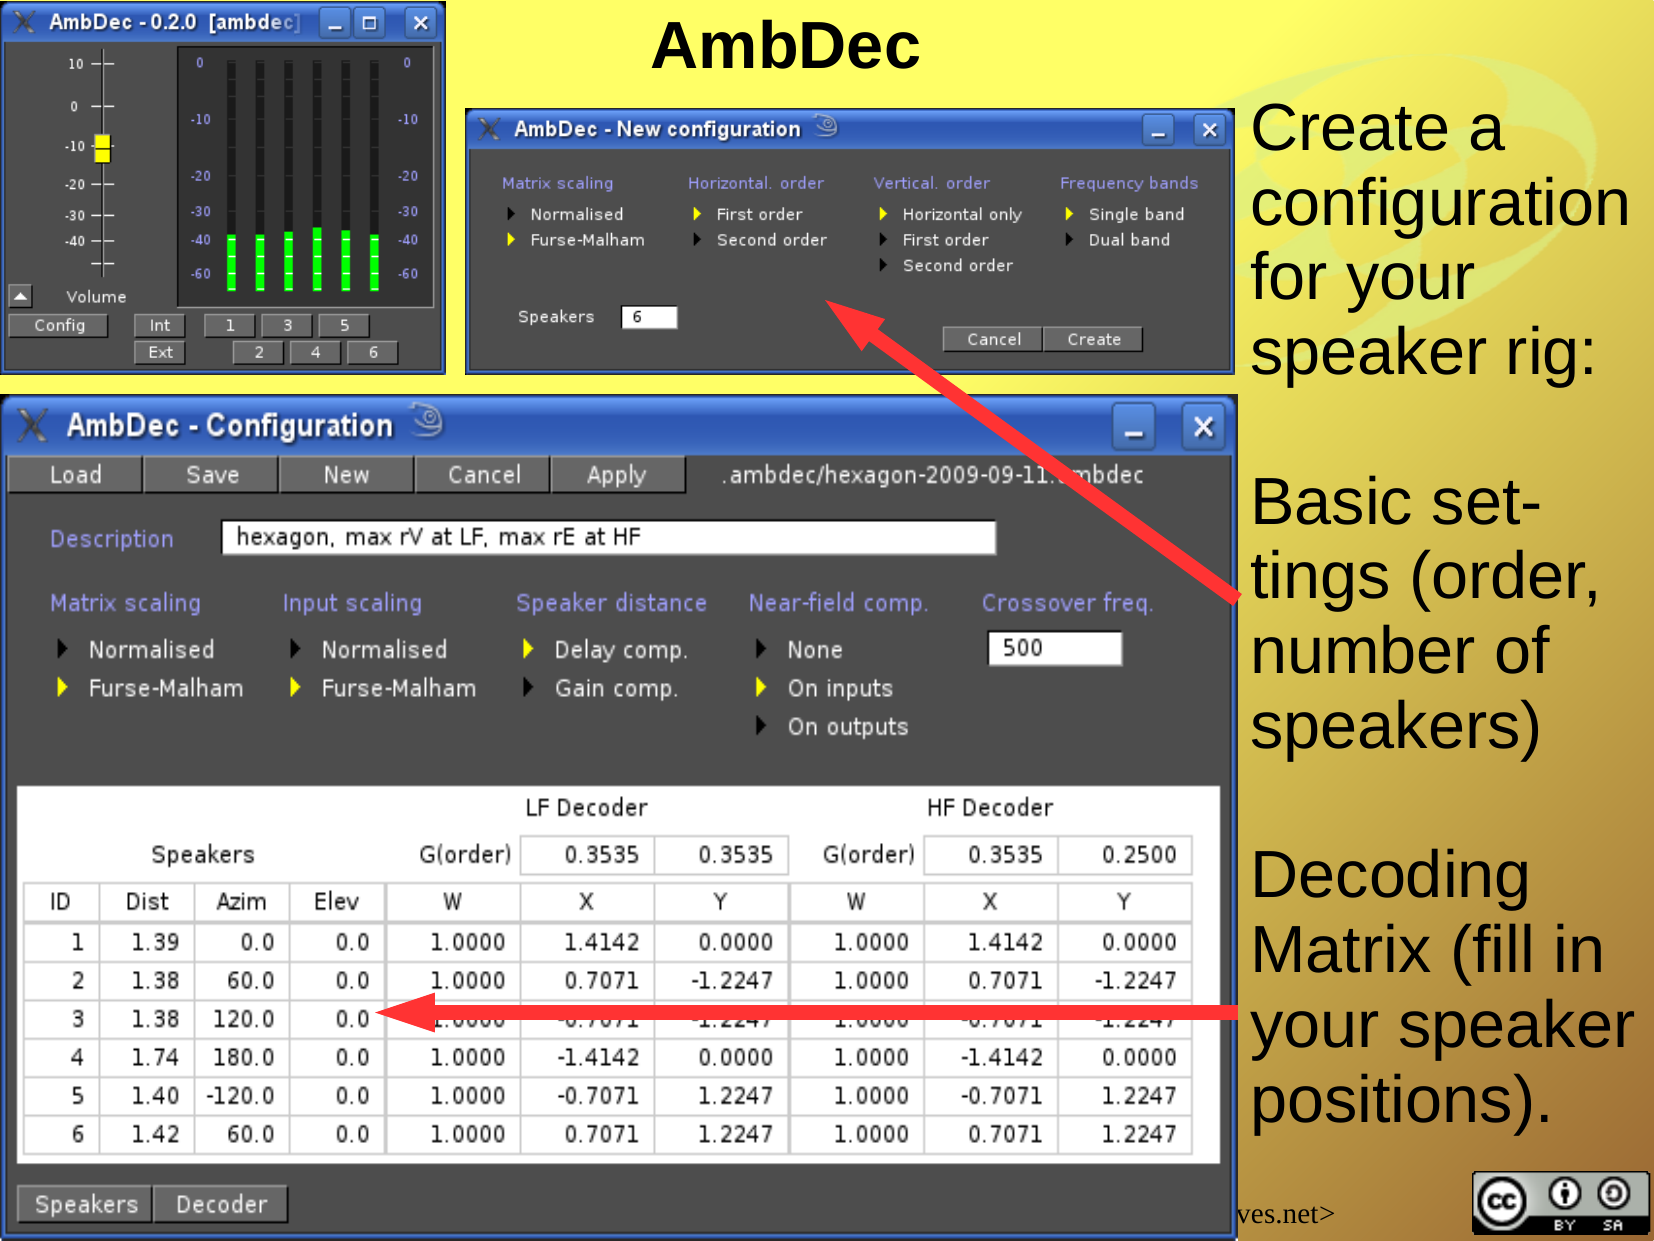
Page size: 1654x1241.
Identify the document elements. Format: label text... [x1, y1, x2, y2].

picture [1472, 1213, 1651, 1235]
picture [0, 1, 446, 376]
picture [0, 394, 1238, 1241]
text_box AmbDec [650, 8, 1051, 83]
picture [969, 394, 1238, 590]
picture [465, 108, 1235, 376]
text_box Create a configuration for your speaker rig: Basic set-tings (order, number of speakers) Decoding Matrix (fill in your speaker positions). [1250, 13, 1651, 1213]
